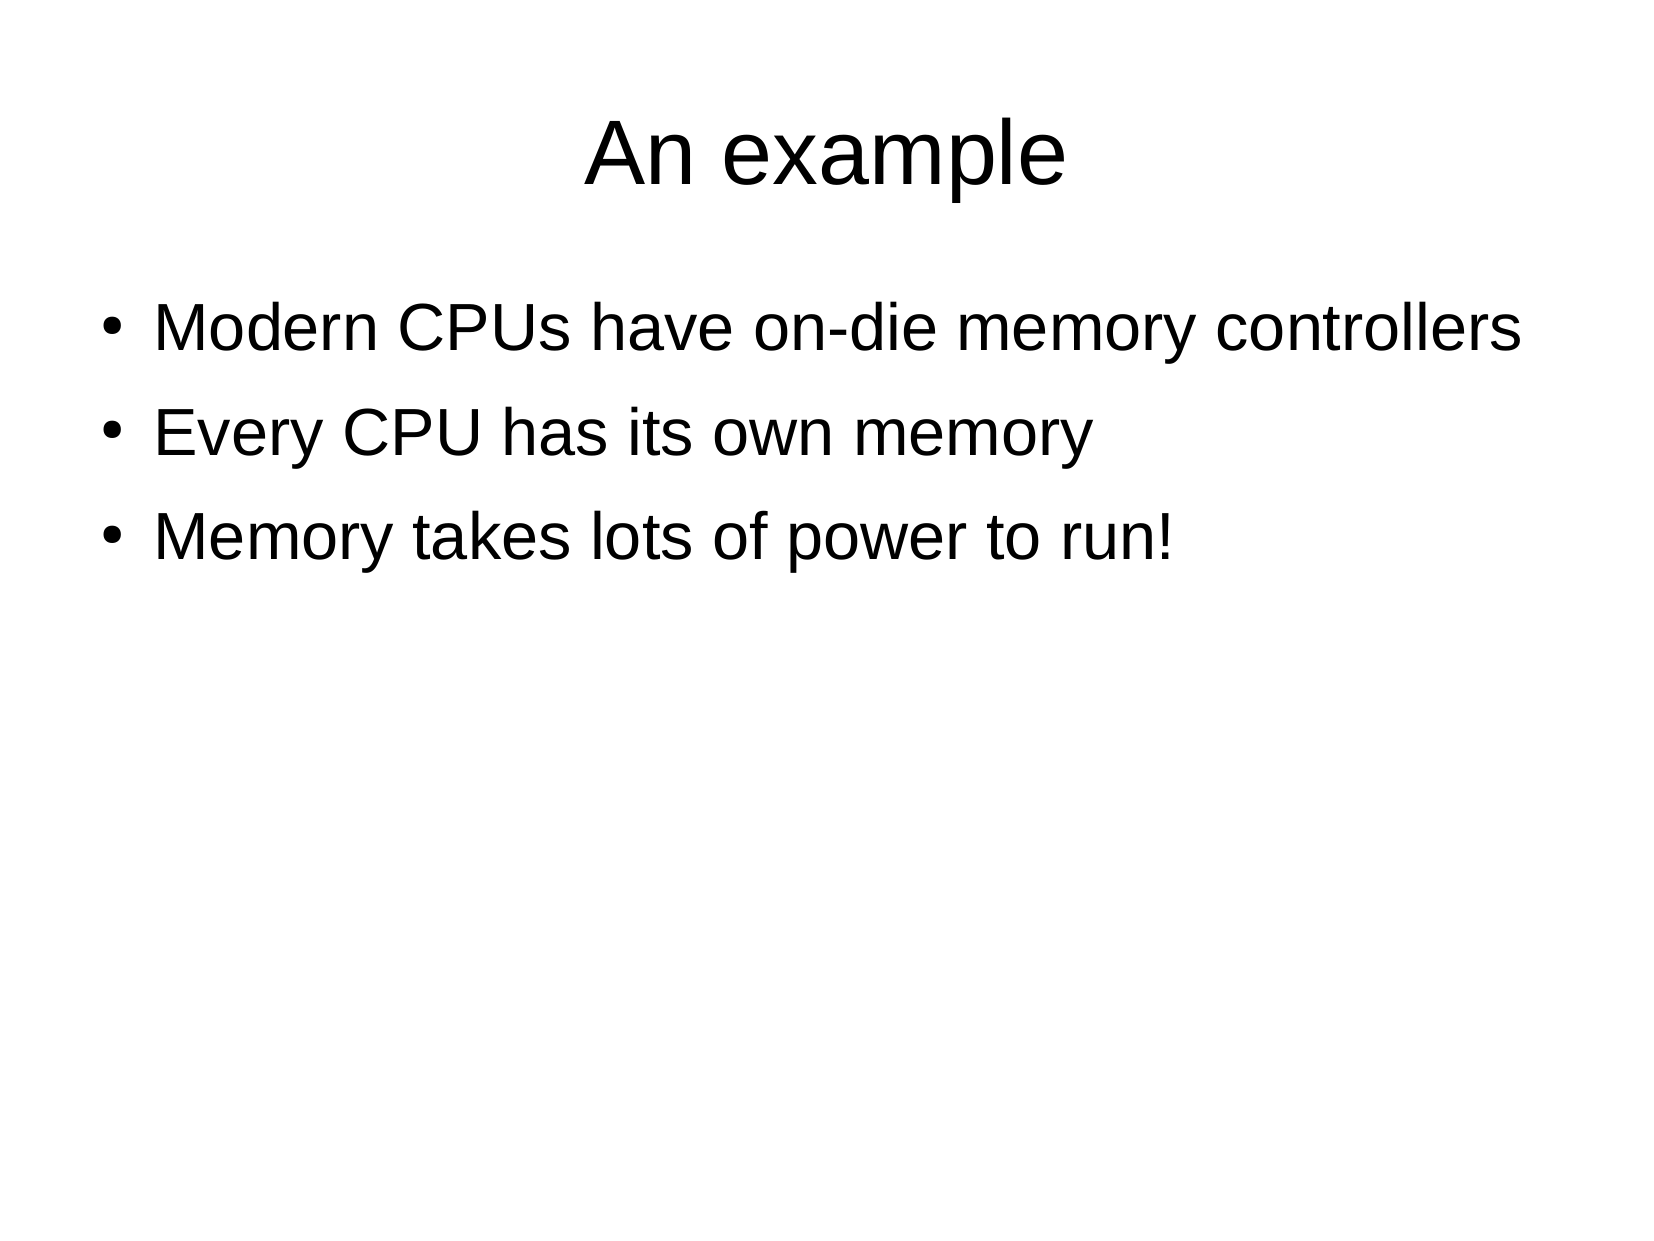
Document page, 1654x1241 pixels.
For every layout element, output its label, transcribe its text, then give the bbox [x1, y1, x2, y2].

title An example [82, 49, 1571, 257]
list Modern CPUs have on-die memory controllers Every CPU has its own memory Memory takes lots of power to run! [82, 290, 1571, 1109]
